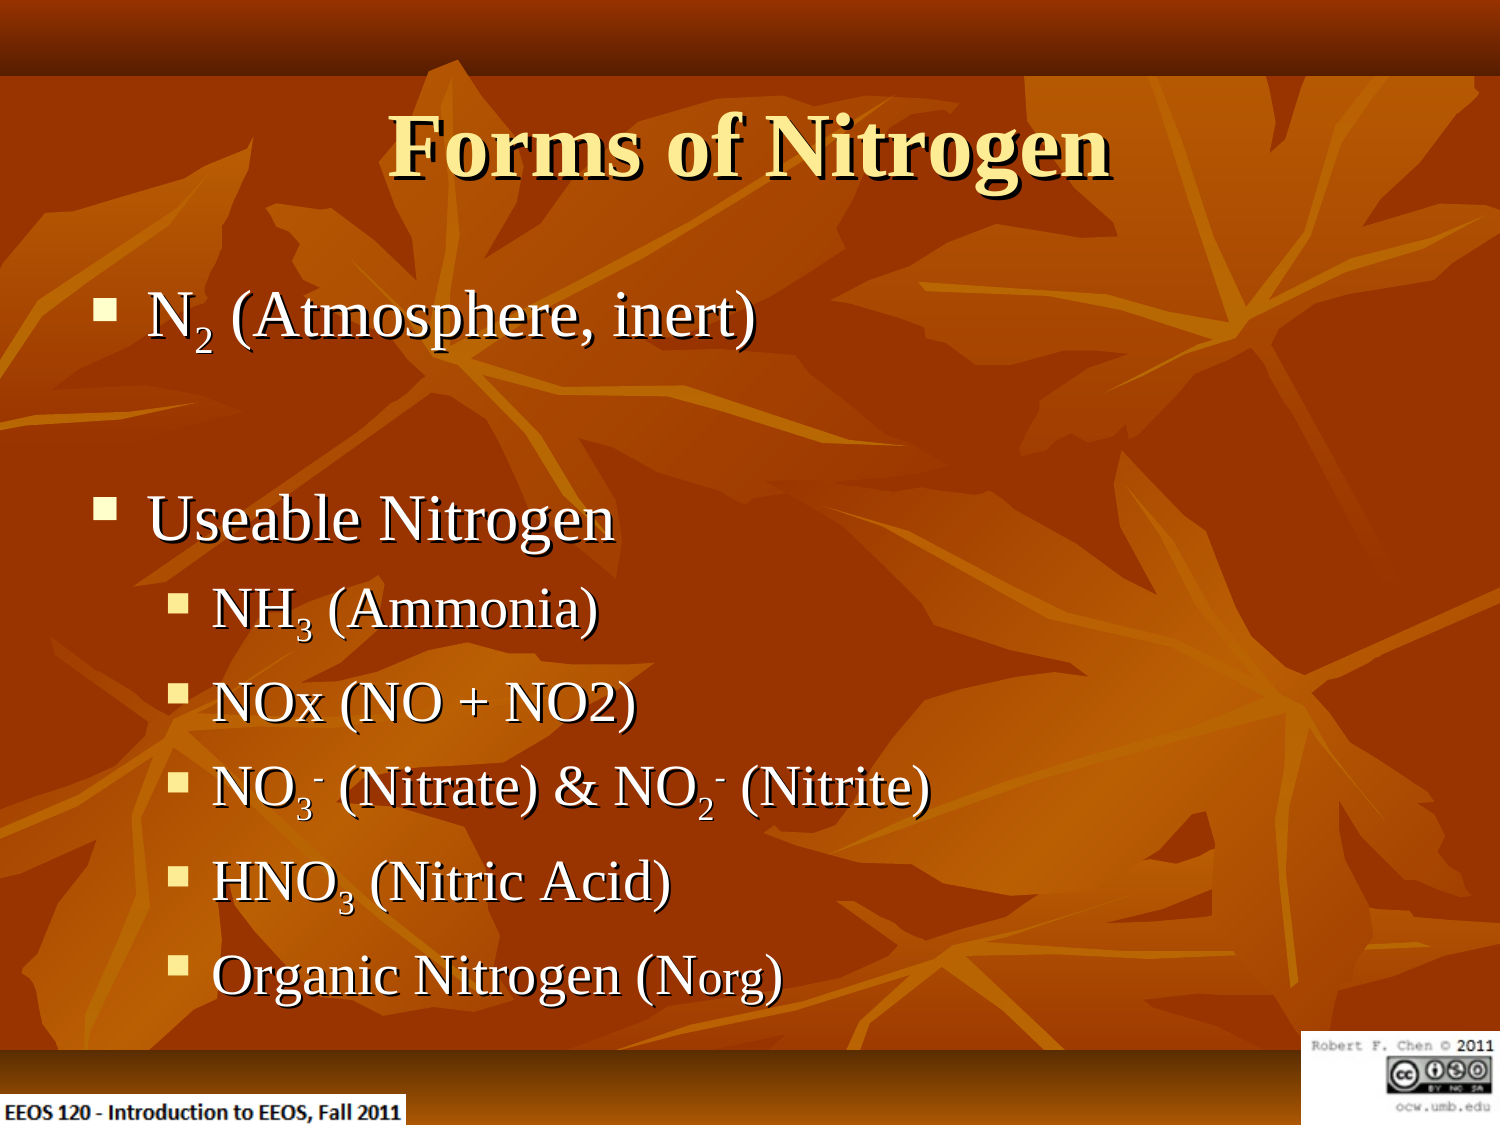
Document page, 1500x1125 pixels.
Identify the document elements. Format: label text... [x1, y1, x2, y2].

title Forms of Nitrogen [75, 45, 1426, 234]
list N2 (Atmosphere, inert) Useable Nitrogen NH3 (Ammonia) NOx (NO + NO2) NO3- (Nitrate) & NO2- (Nitrite) HNO3 (Nitric Acid) Organic Nitrogen (Norg) [75, 262, 1426, 1110]
picture [1301, 1031, 1500, 1125]
picture [0, 1094, 406, 1125]
